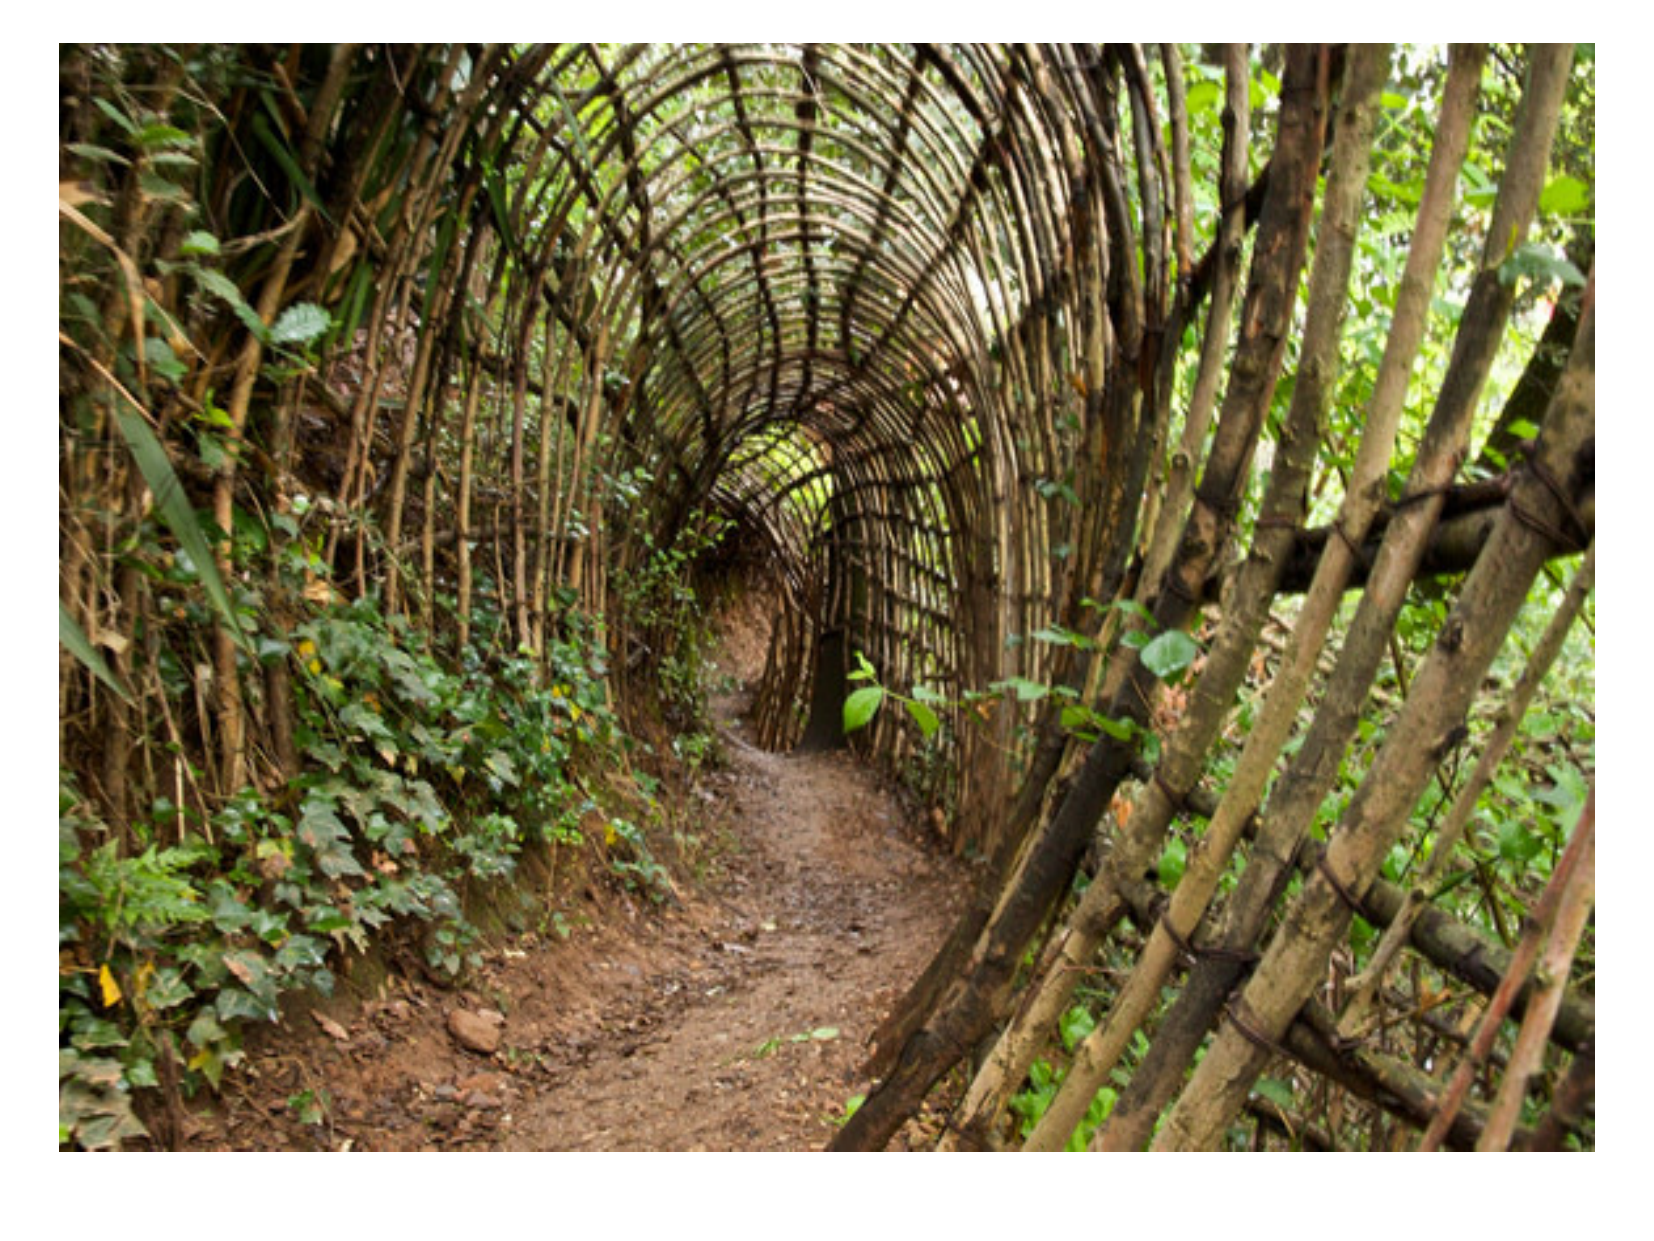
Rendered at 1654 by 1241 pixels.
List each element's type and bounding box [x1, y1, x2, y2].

picture [59, 43, 1595, 1152]
